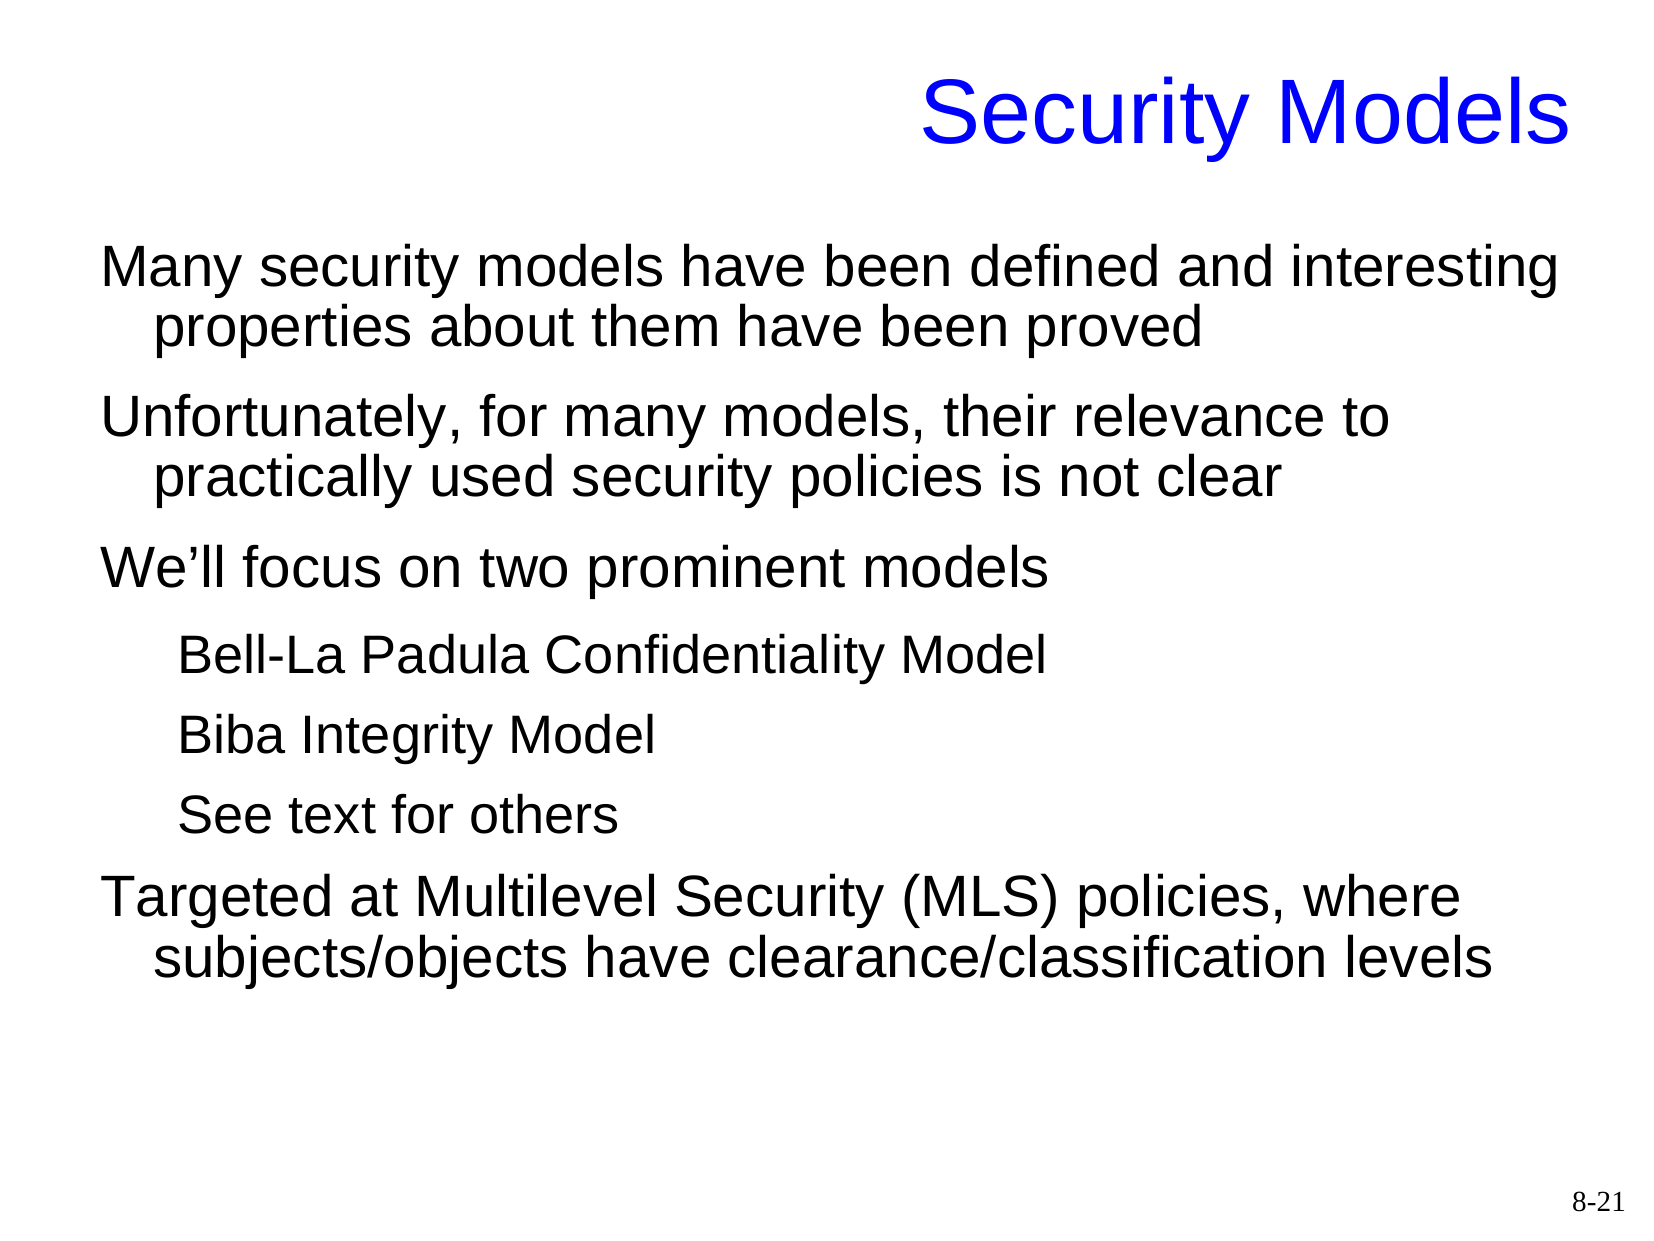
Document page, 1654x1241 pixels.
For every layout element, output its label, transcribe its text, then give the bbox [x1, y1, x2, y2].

list Many security models have been defined and interesting properties about them have been proved Unfortunately, for many models, their relevance to practically used security policies is not clear We’ll focus on two prominent models Bell-La Padula Confidentiality Model Biba Integrity Model See text for others Targeted at Multilevel Security (MLS) policies, where subjects/objects have clearance/classification levels [82, 237, 1571, 1170]
title Security Models [84, 11, 1573, 218]
